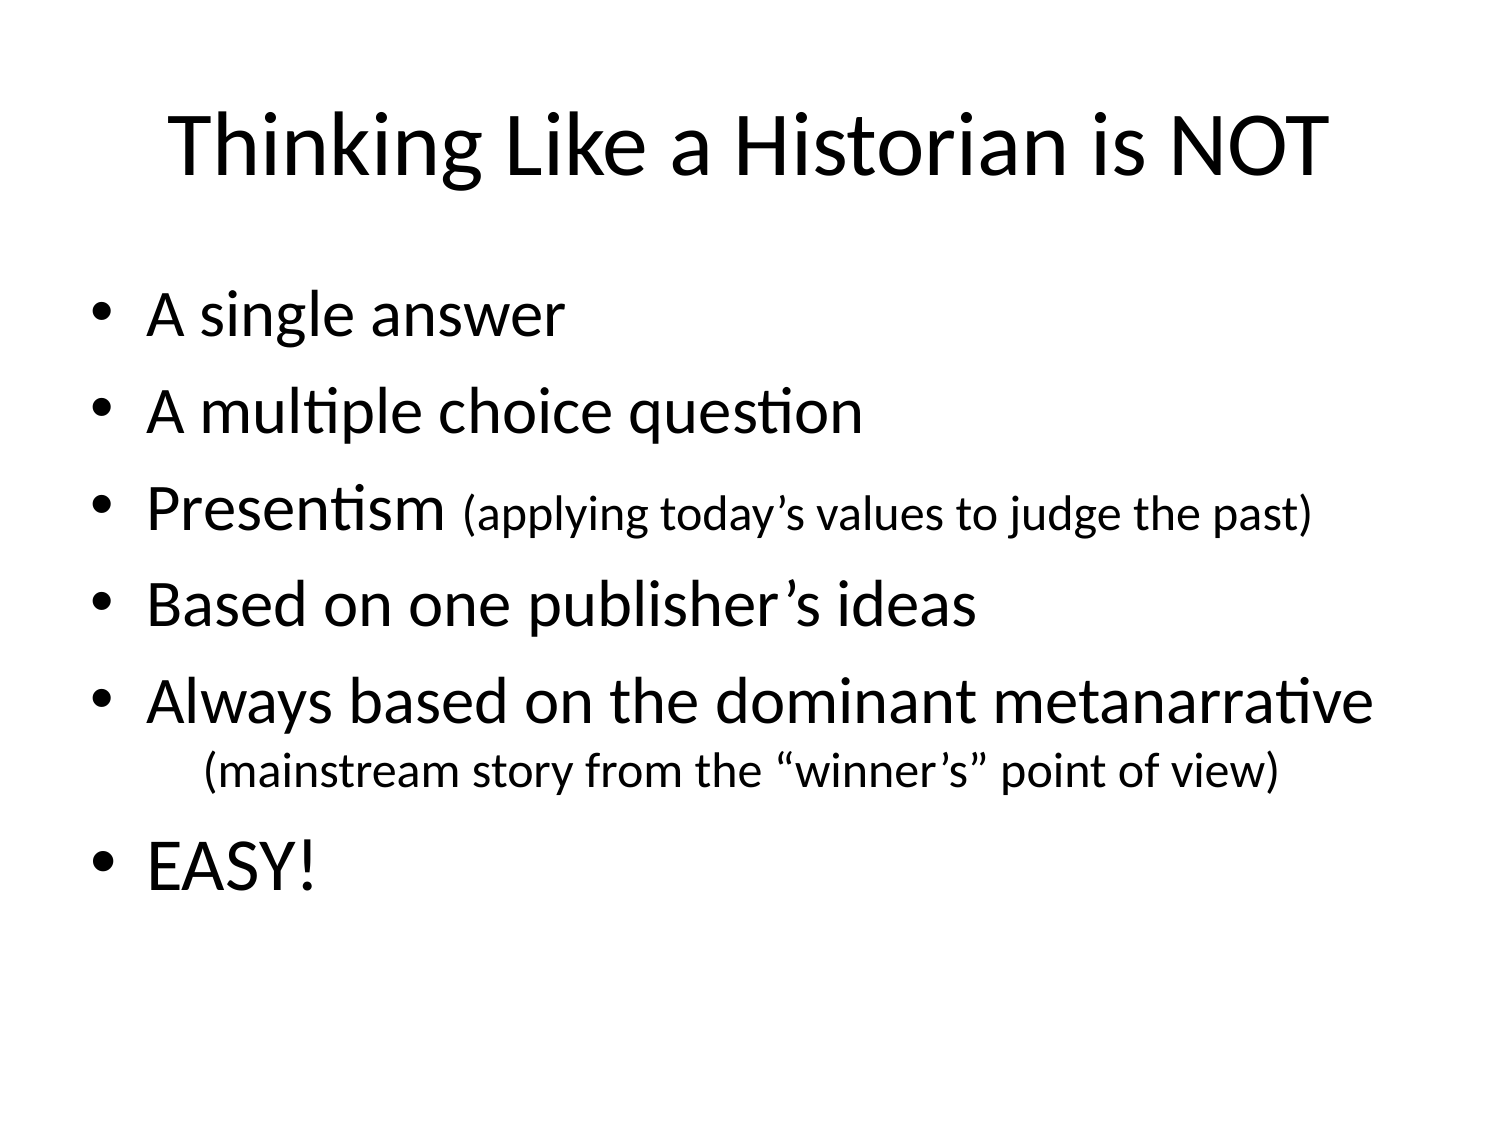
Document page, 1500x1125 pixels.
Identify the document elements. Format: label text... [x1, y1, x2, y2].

list A single answer A multiple choice question Presentism (applying today’s values to judge the past) Based on one publisher’s ideas Always based on the dominant metanarrative (mainstream story from the “winner’s” point of view) EASY! [75, 262, 1426, 1005]
title Thinking Like a Historian is NOT [75, 45, 1426, 233]
